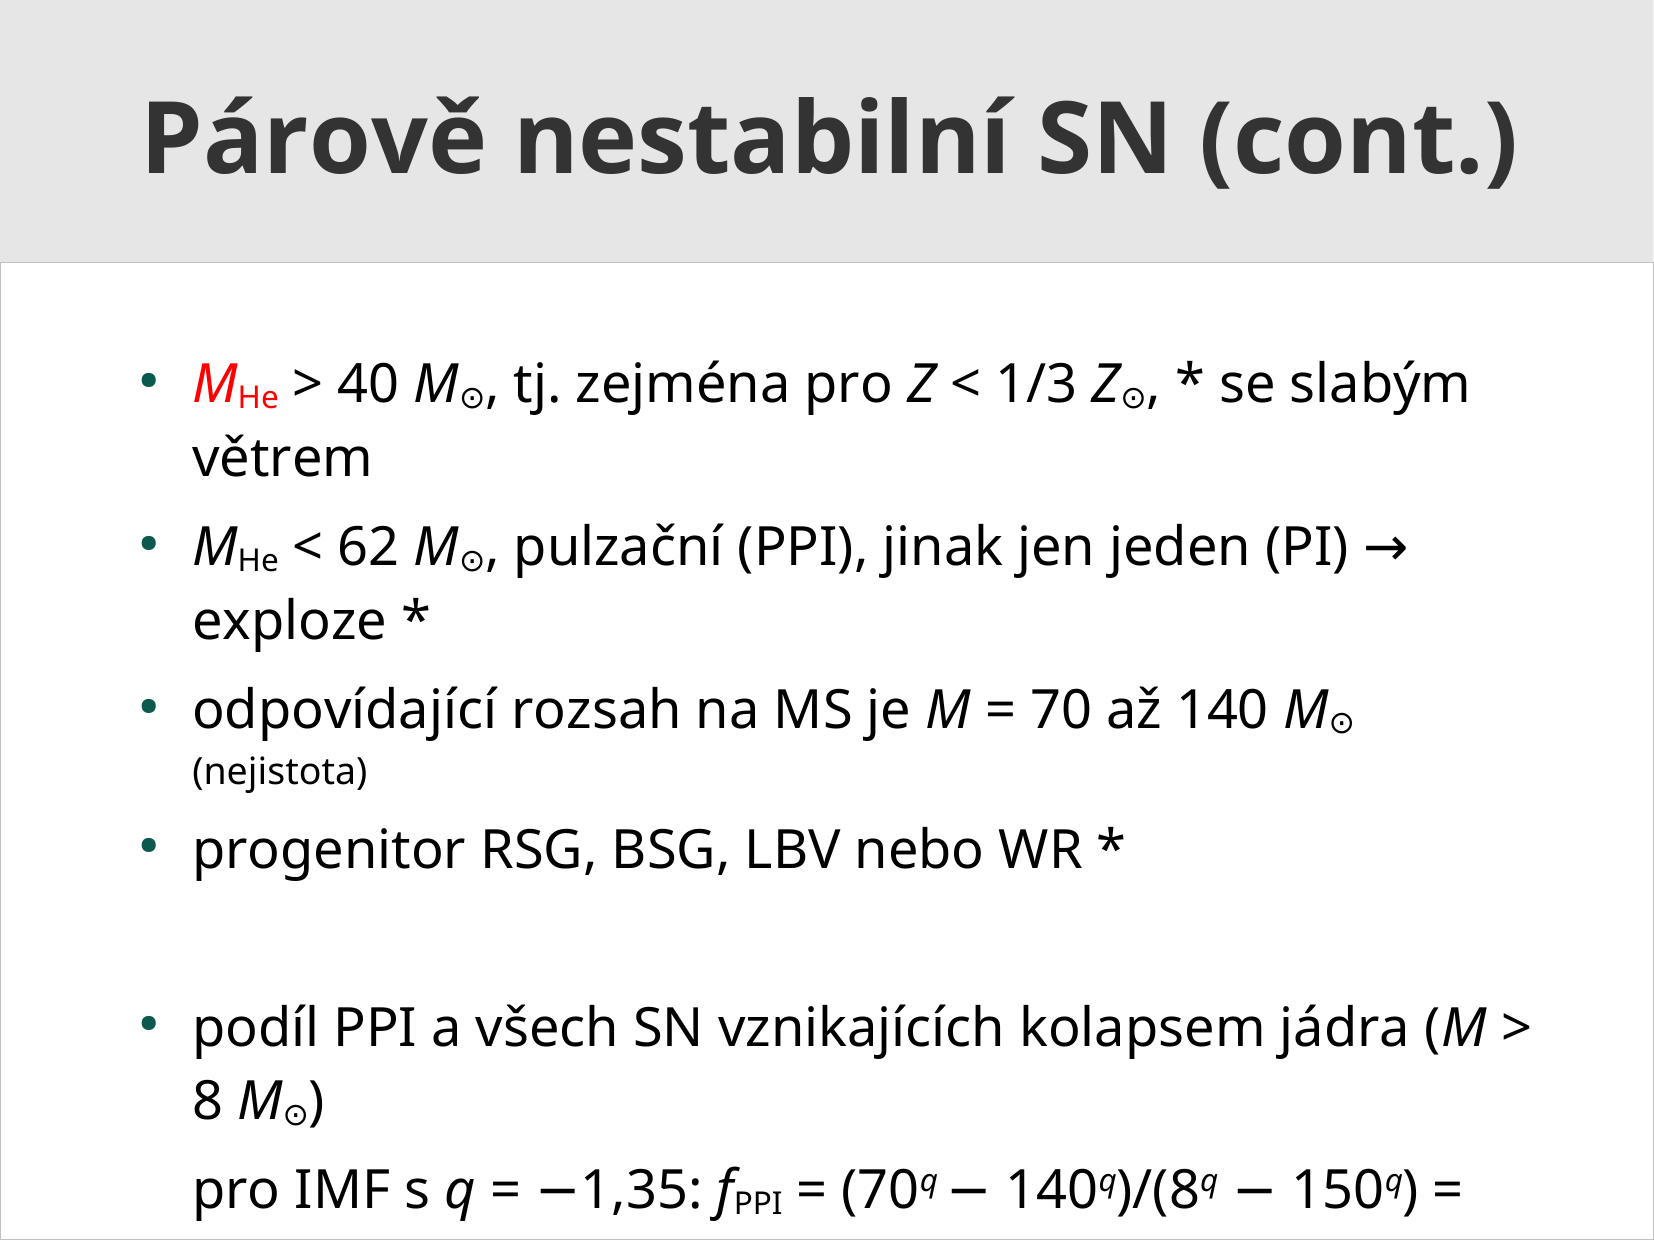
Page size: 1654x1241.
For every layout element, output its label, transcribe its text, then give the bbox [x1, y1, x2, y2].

title Párově nestabilní SN (cont.) [124, 31, 1537, 239]
list MHe > 40 M⊙, tj. zejména pro Z < 1/3 Z⊙, * se slabým větrem MHe < 62 M⊙, pulzační (PPI), jinak jen jeden (PI) → exploze * odpovídající rozsah na MS je M = 70 až 140 M⊙ (nejistota) progenitor RSG, BSG, LBV nebo WR * podíl PPI a všech SN vznikajících kolapsem jádra (M > 8 M⊙) pro IMF s q = −1,35: fPPI = (70q − 140q)/(8q − 150q) = jen 3,3 % poznámka: η Carinae mohla být PPI, ale pouze pokud měla slabý vítr [121, 344, 1534, 1081]
